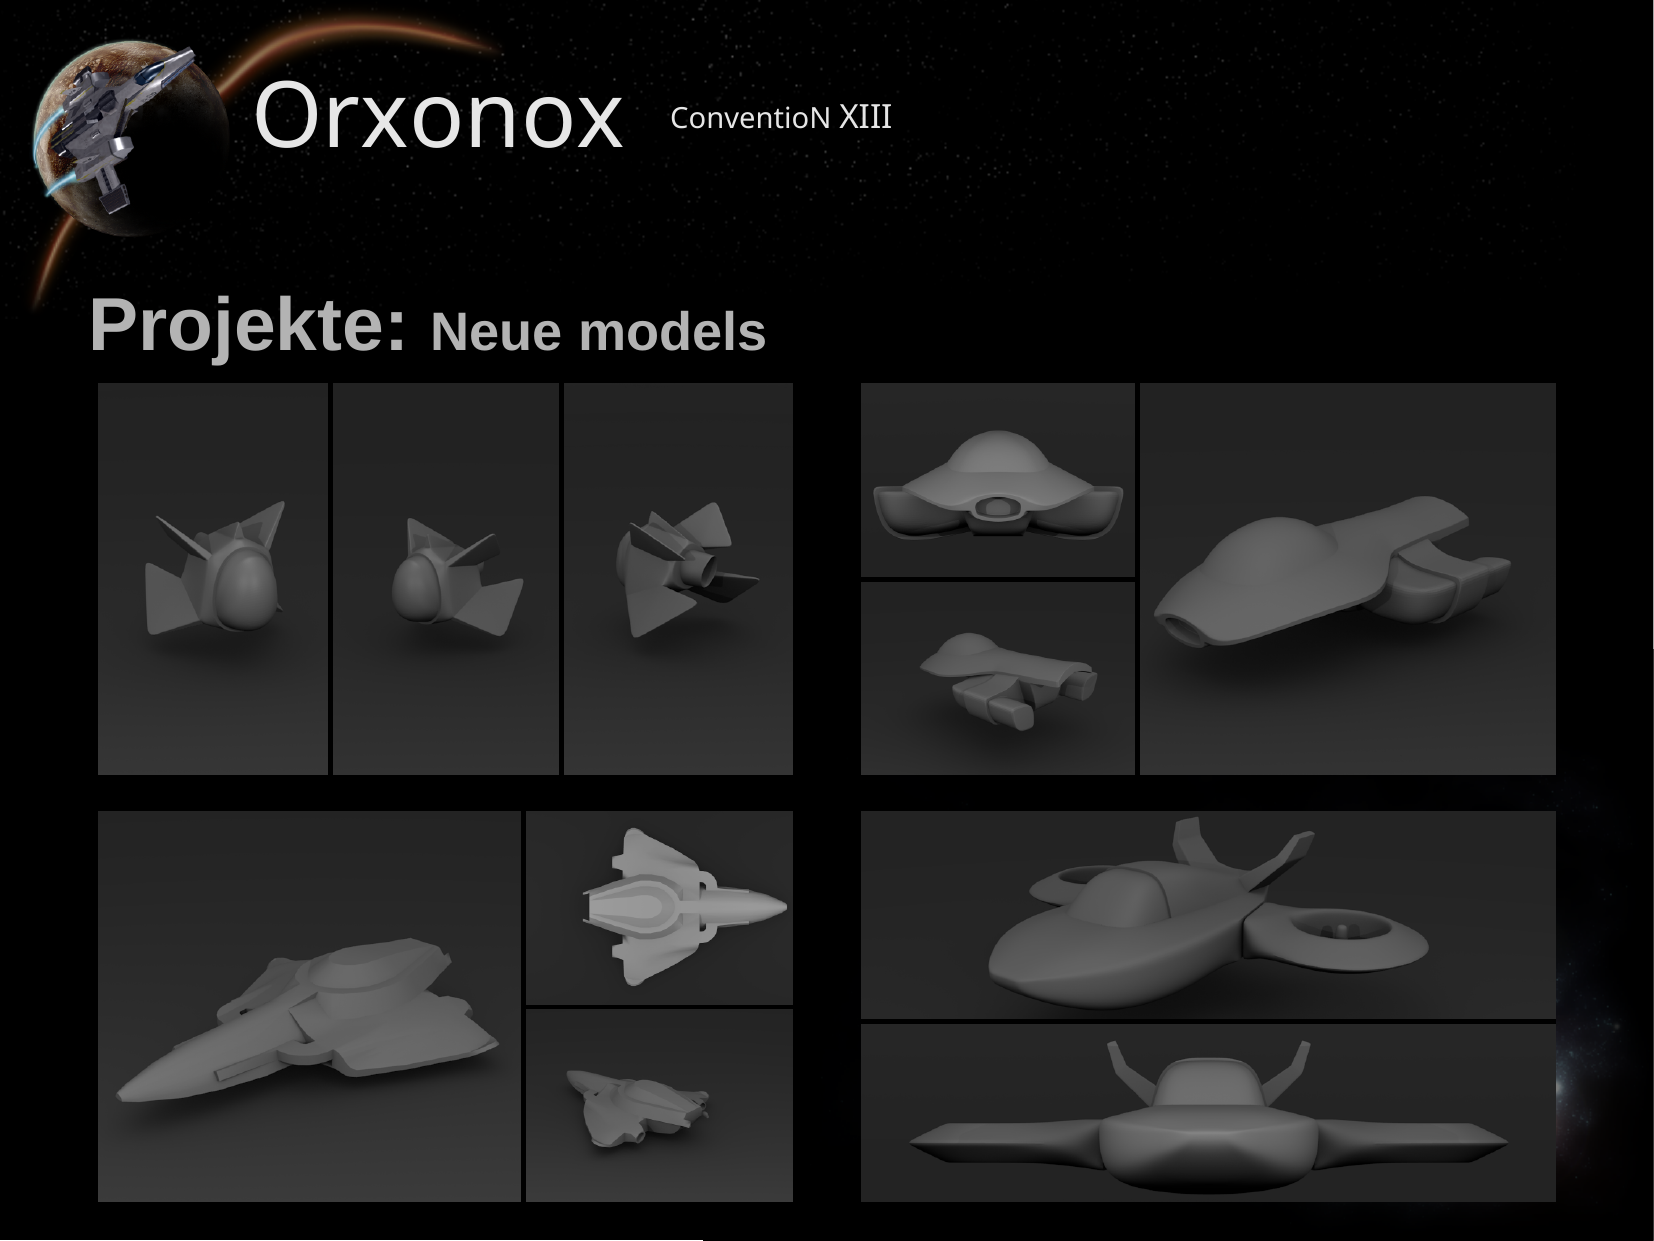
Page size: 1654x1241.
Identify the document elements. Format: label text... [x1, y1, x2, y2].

picture [0, 0, 1654, 1241]
title Projekte: Neue models [88, 265, 1577, 384]
